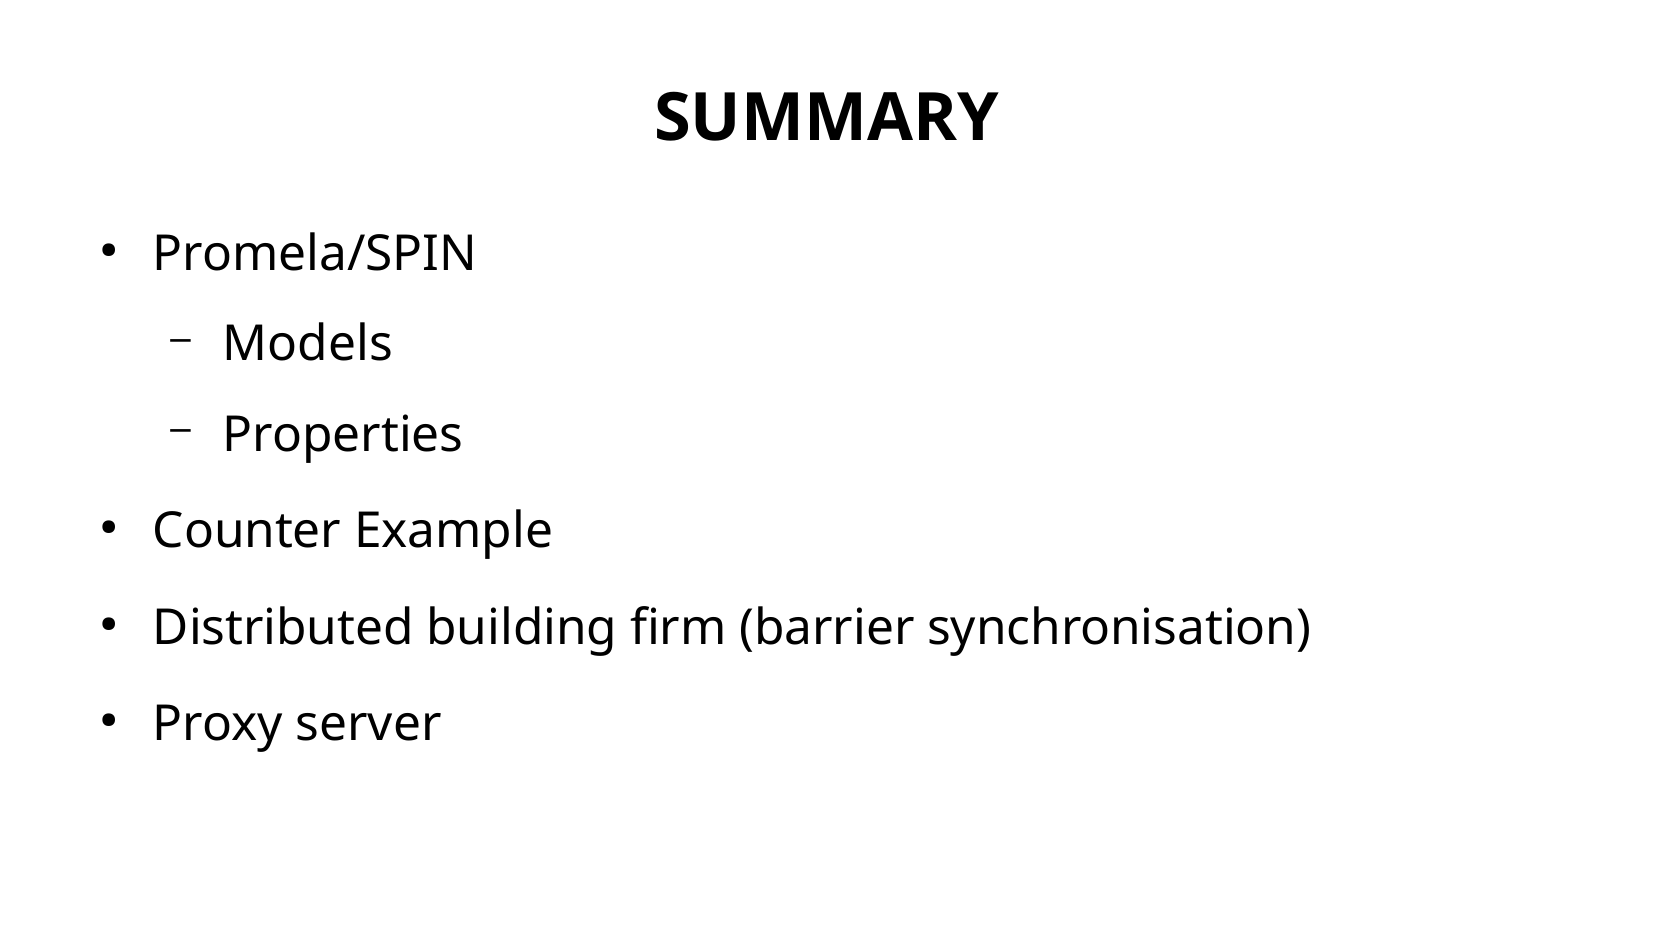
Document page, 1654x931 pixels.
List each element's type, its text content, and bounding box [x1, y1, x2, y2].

list Promela/SPIN Models Properties Counter Example Distributed building firm (barrier synchronisation) Proxy server [82, 217, 1571, 757]
title SUMMARY [82, 36, 1571, 193]
